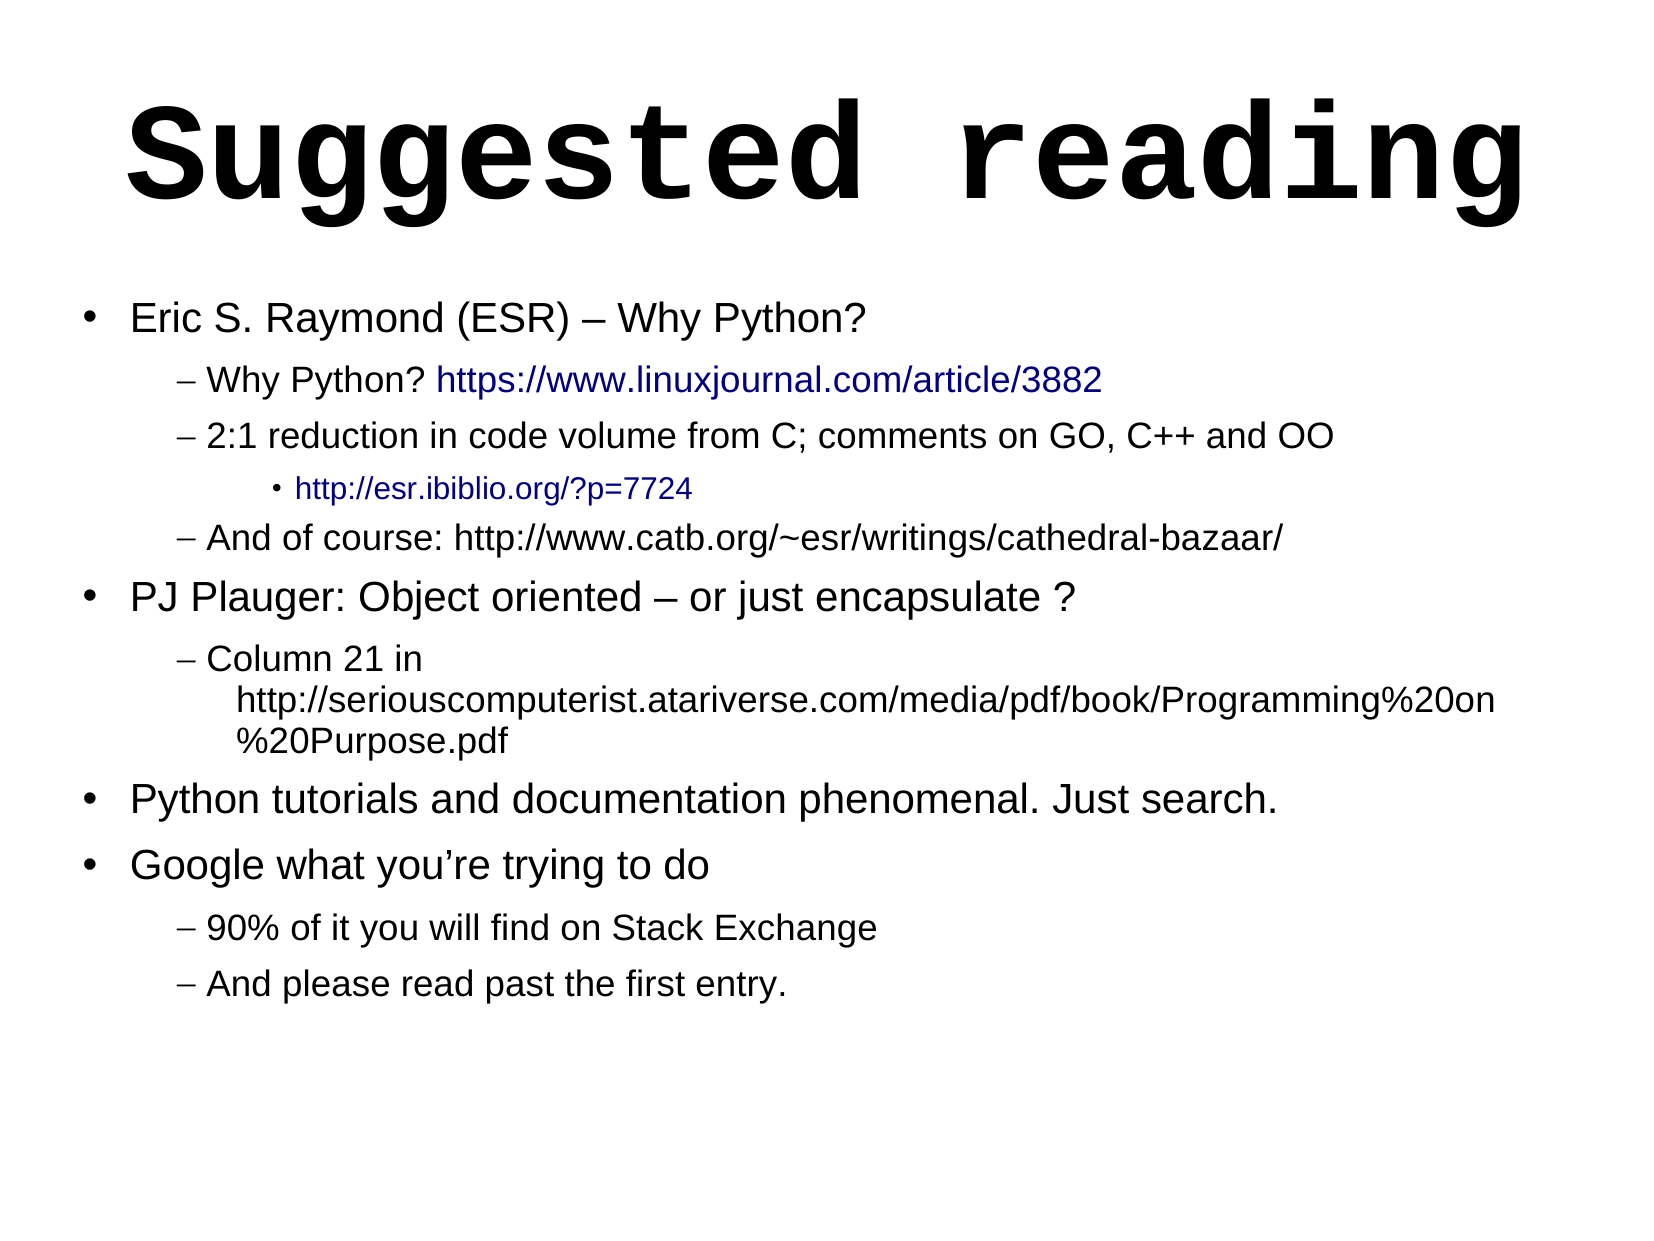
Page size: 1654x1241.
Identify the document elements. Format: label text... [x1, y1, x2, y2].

list Eric S. Raymond (ESR) – Why Python? Why Python? https://www.linuxjournal.com/article/3882 2:1 reduction in code volume from C; comments on GO, C++ and OO http://esr.ibiblio.org/?p=7724 And of course: http://www.catb.org/~esr/writings/cathedral-bazaar/ PJ Plauger: Object oriented – or just encapsulate ? Column 21 in http://seriouscomputerist.atariverse.com/media/pdf/book/Programming%20on%20Purpose.pdf Python tutorials and documentation phenomenal. Just search. Google what you’re trying to do 90% of it you will find on Stack Exchange And please read past the first entry. [82, 290, 1571, 1010]
title Suggested reading [82, 49, 1571, 257]
